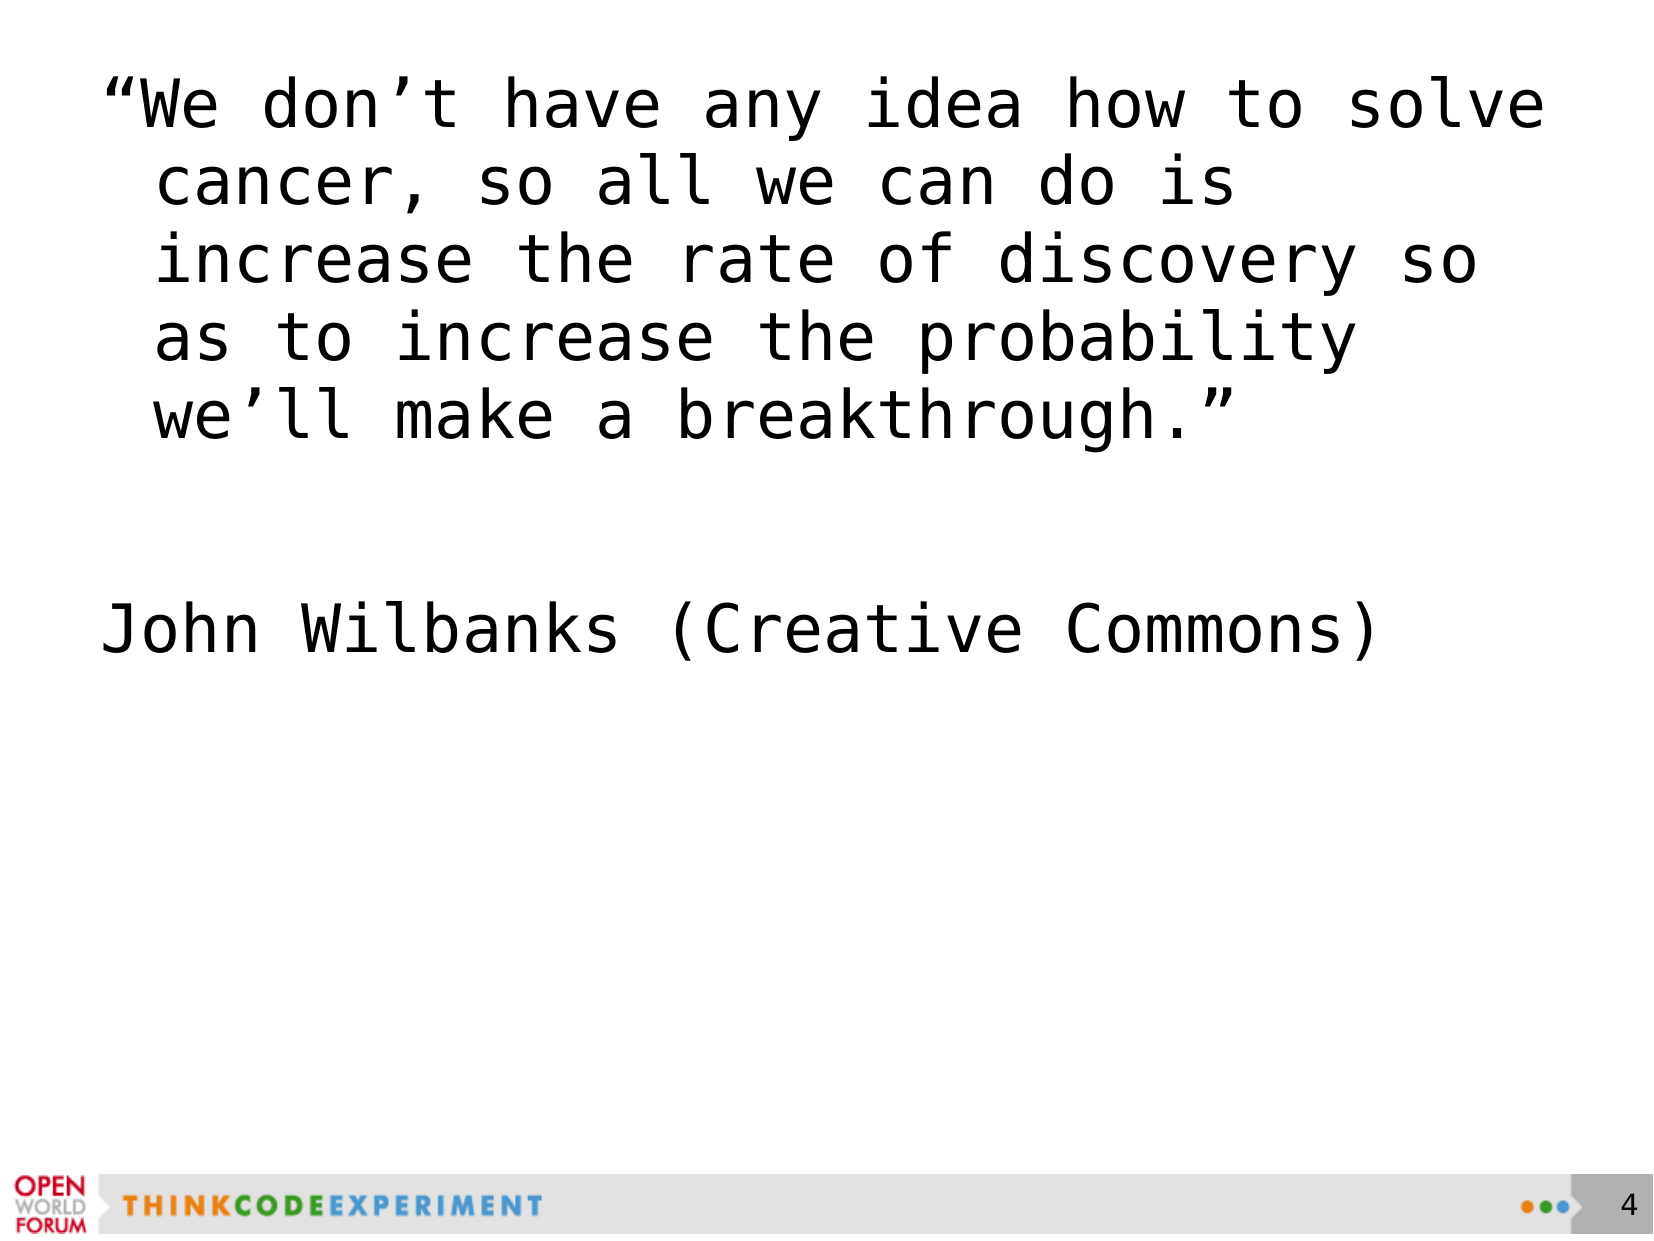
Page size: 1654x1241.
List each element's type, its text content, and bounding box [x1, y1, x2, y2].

list “We don’t have any idea how to solve cancer, so all we can do is increase the rate of discovery so as to increase the probability we’ll make a breakthrough.” John Wilbanks (Creative Commons) [82, 65, 1571, 1062]
picture [0, 1174, 1654, 1234]
